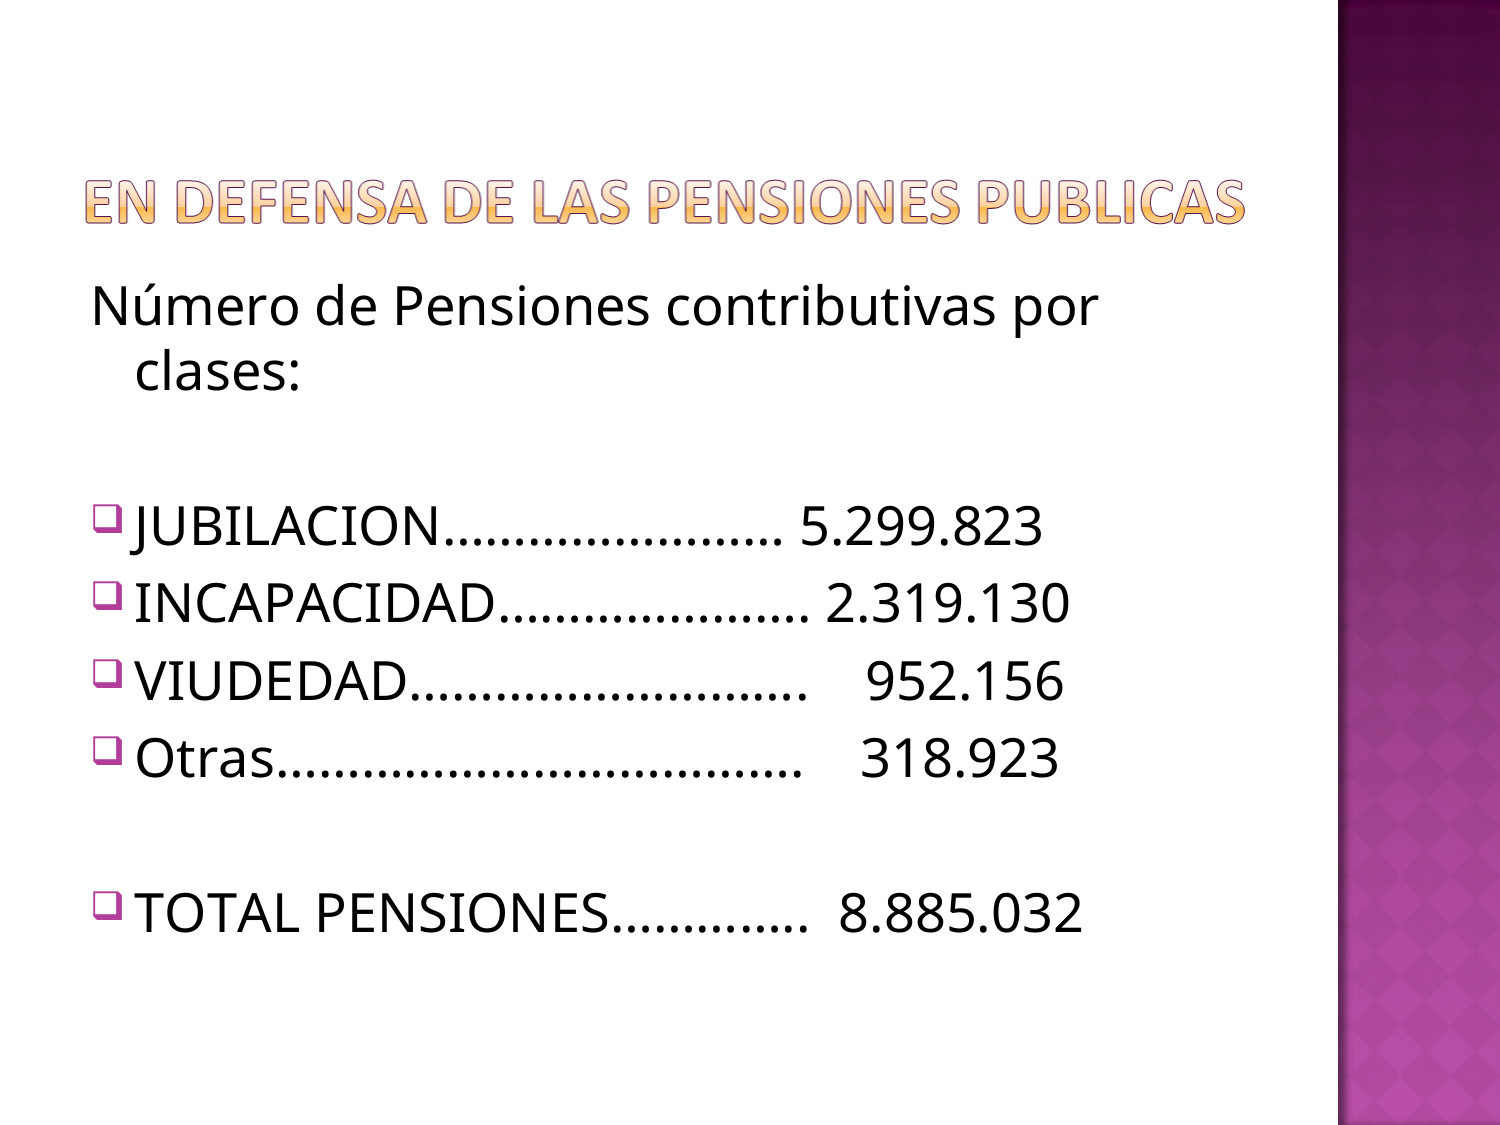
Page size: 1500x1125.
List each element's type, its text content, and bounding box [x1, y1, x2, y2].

text_box [41, 52, 1287, 241]
list Número de Pensiones contributivas por clases: JUBILACION…………………… 5.299.823 INCAPACIDAD…………………. 2.319.130 VIUDEDAD………………………. 952.156 Otras………………………………. 318.923 TOTAL PENSIONES………….. 8.885.032 [75, 263, 1263, 1060]
picture [1337, 0, 1500, 1125]
